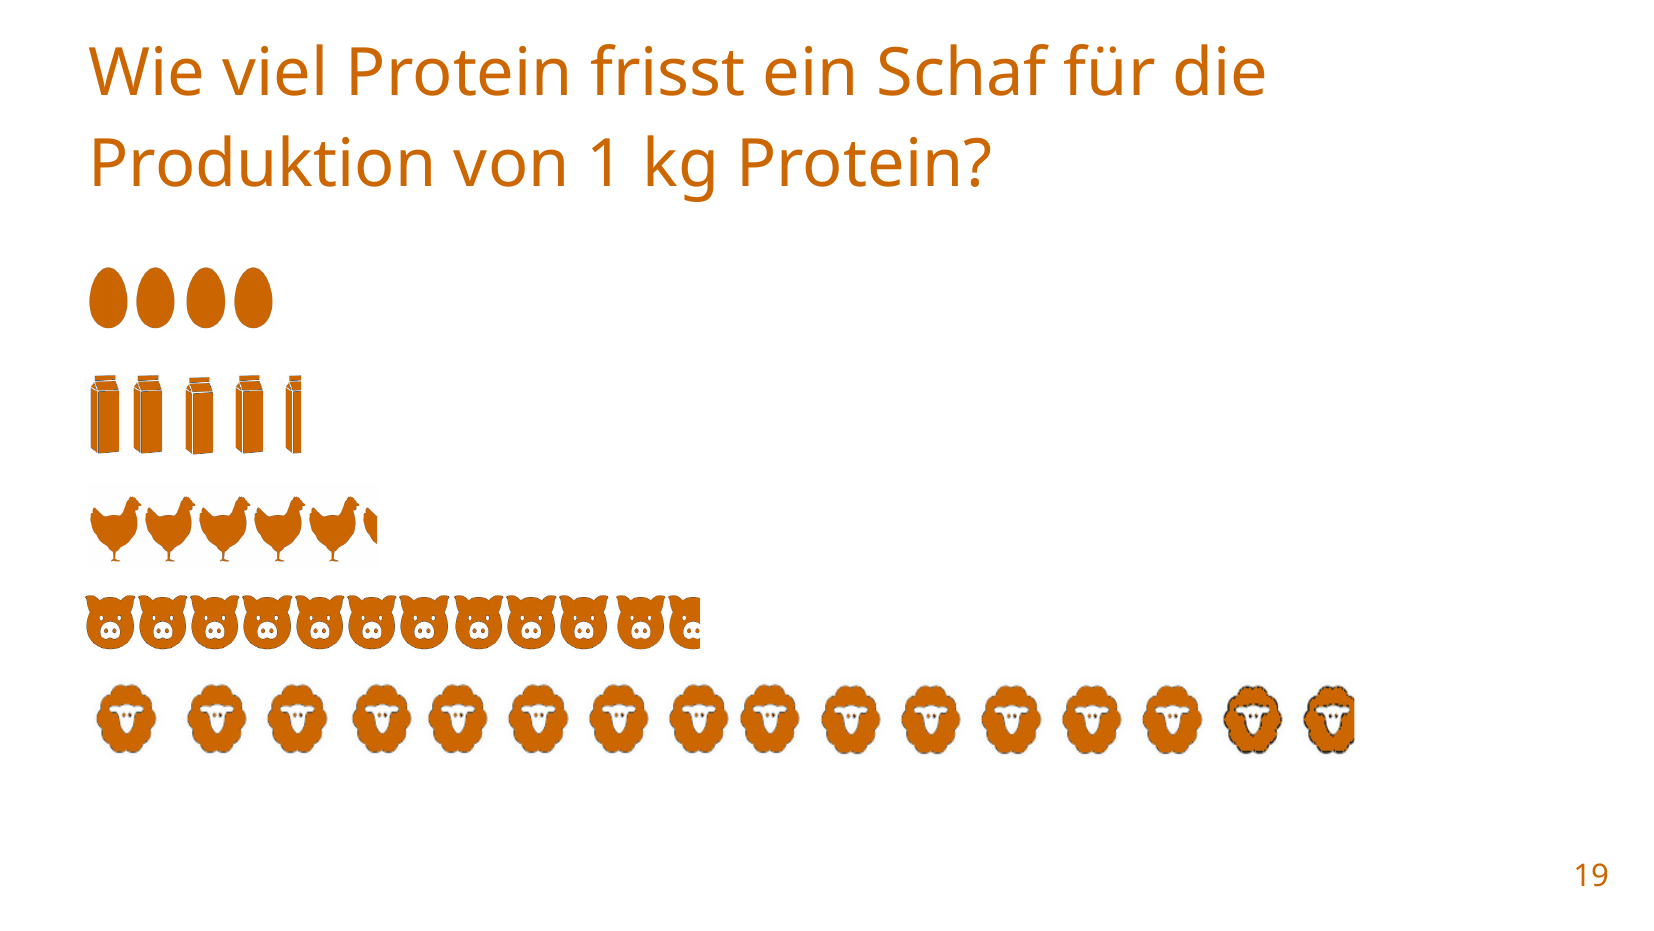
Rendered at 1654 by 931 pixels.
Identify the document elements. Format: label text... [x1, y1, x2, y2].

picture [127, 373, 168, 459]
picture [229, 373, 269, 459]
picture [615, 585, 701, 652]
picture [84, 666, 166, 767]
picture [181, 265, 277, 332]
picture [279, 373, 302, 459]
picture [84, 585, 452, 652]
title Wie viel Protein frisst ein Schaf für die Produktion von 1 kg Protein? [88, 37, 1489, 193]
picture [88, 483, 378, 568]
picture [179, 375, 219, 460]
picture [84, 373, 125, 459]
picture [340, 666, 1355, 768]
picture [453, 585, 611, 652]
picture [175, 666, 337, 767]
picture [84, 265, 179, 332]
